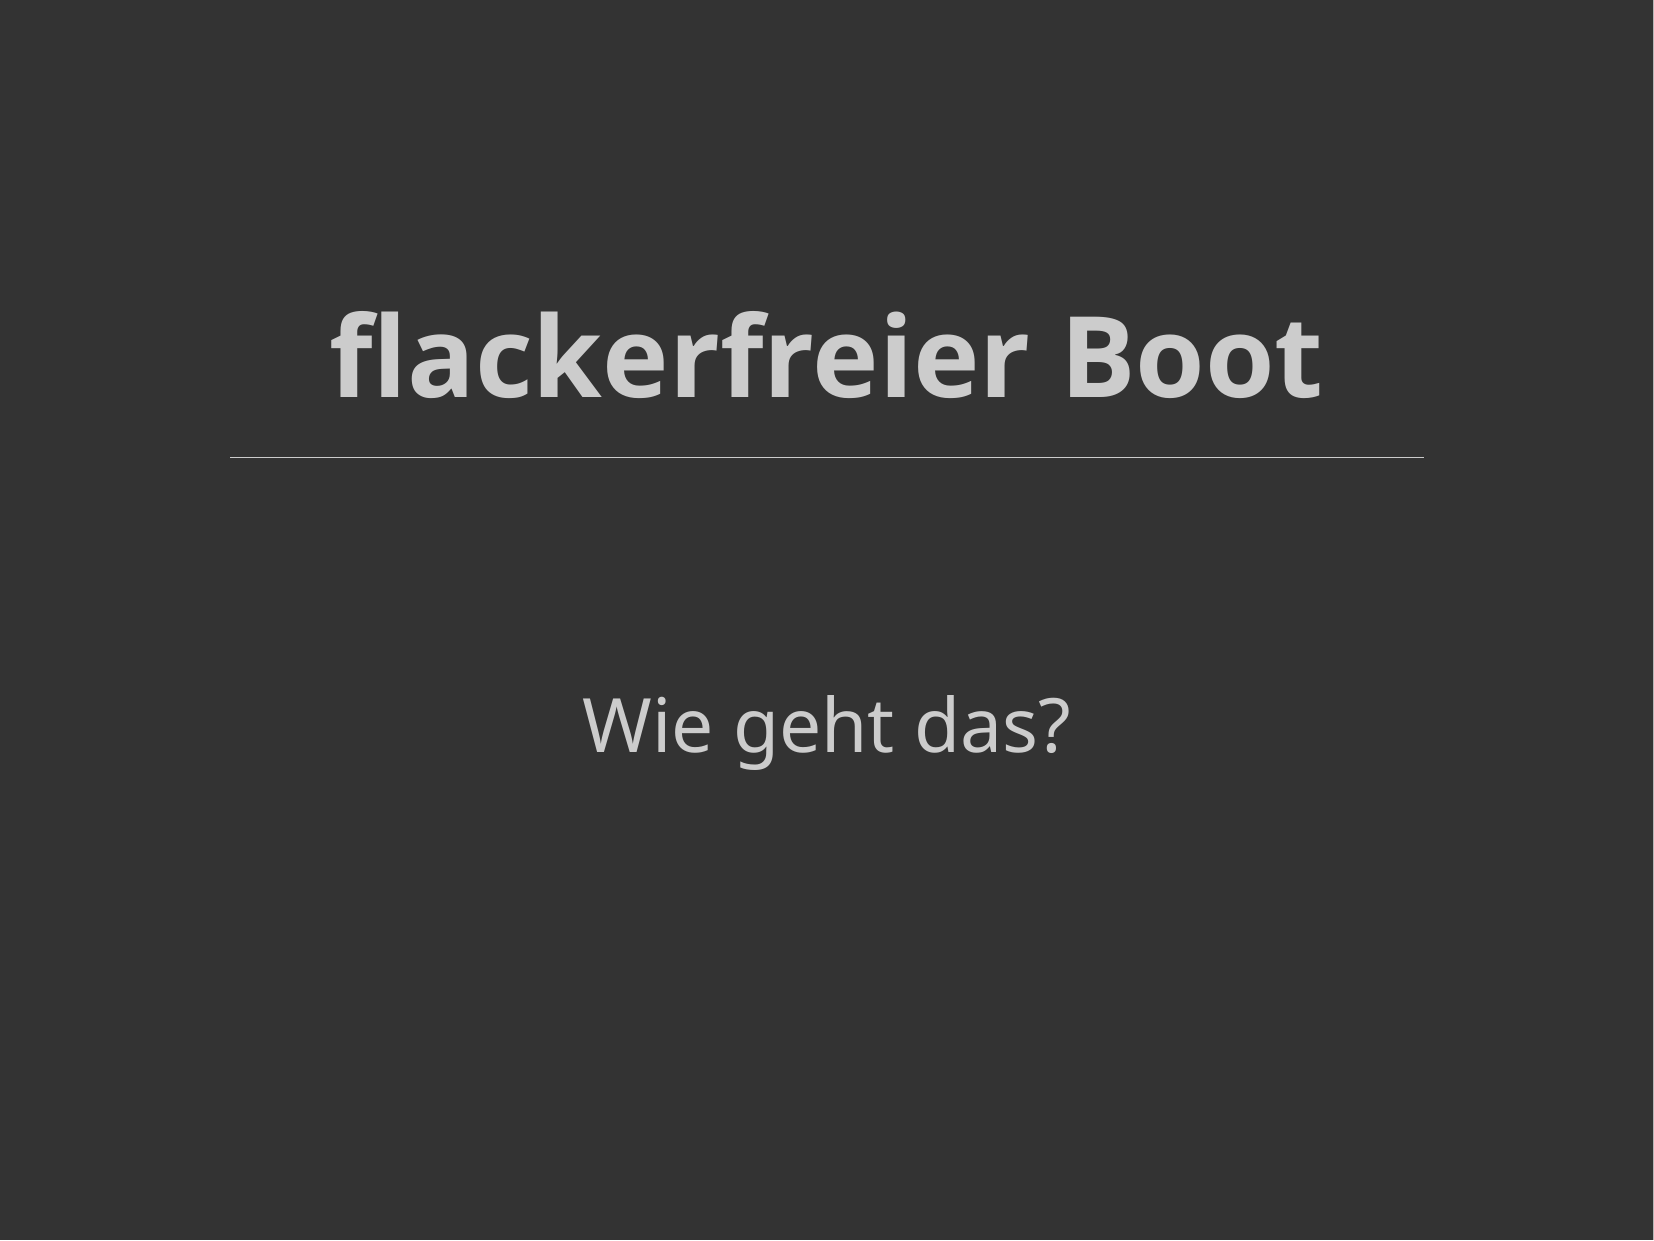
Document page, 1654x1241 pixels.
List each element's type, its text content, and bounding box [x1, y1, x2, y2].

subtitle Wie geht das? [82, 496, 1571, 951]
title flackerfreier Boot [82, 250, 1571, 458]
